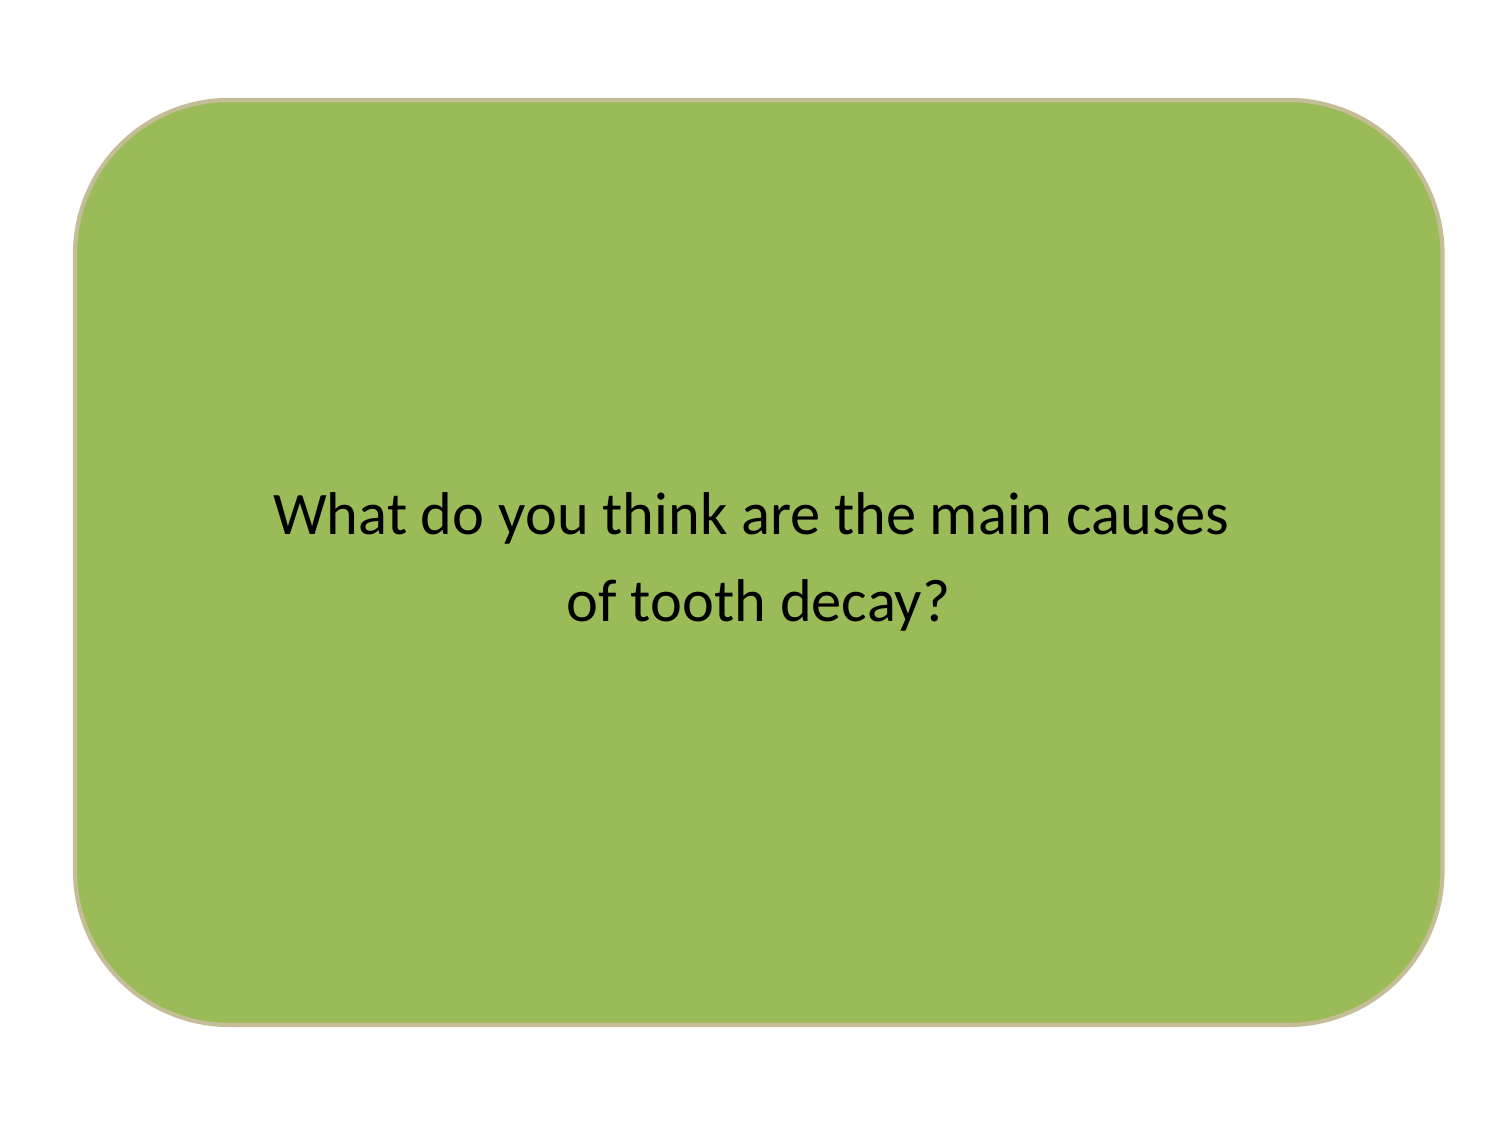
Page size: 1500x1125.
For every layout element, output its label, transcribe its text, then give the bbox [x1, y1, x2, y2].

text_box What do you think are the main causes of tooth decay? [151, 466, 1367, 643]
text_box [75, 99, 1443, 1025]
